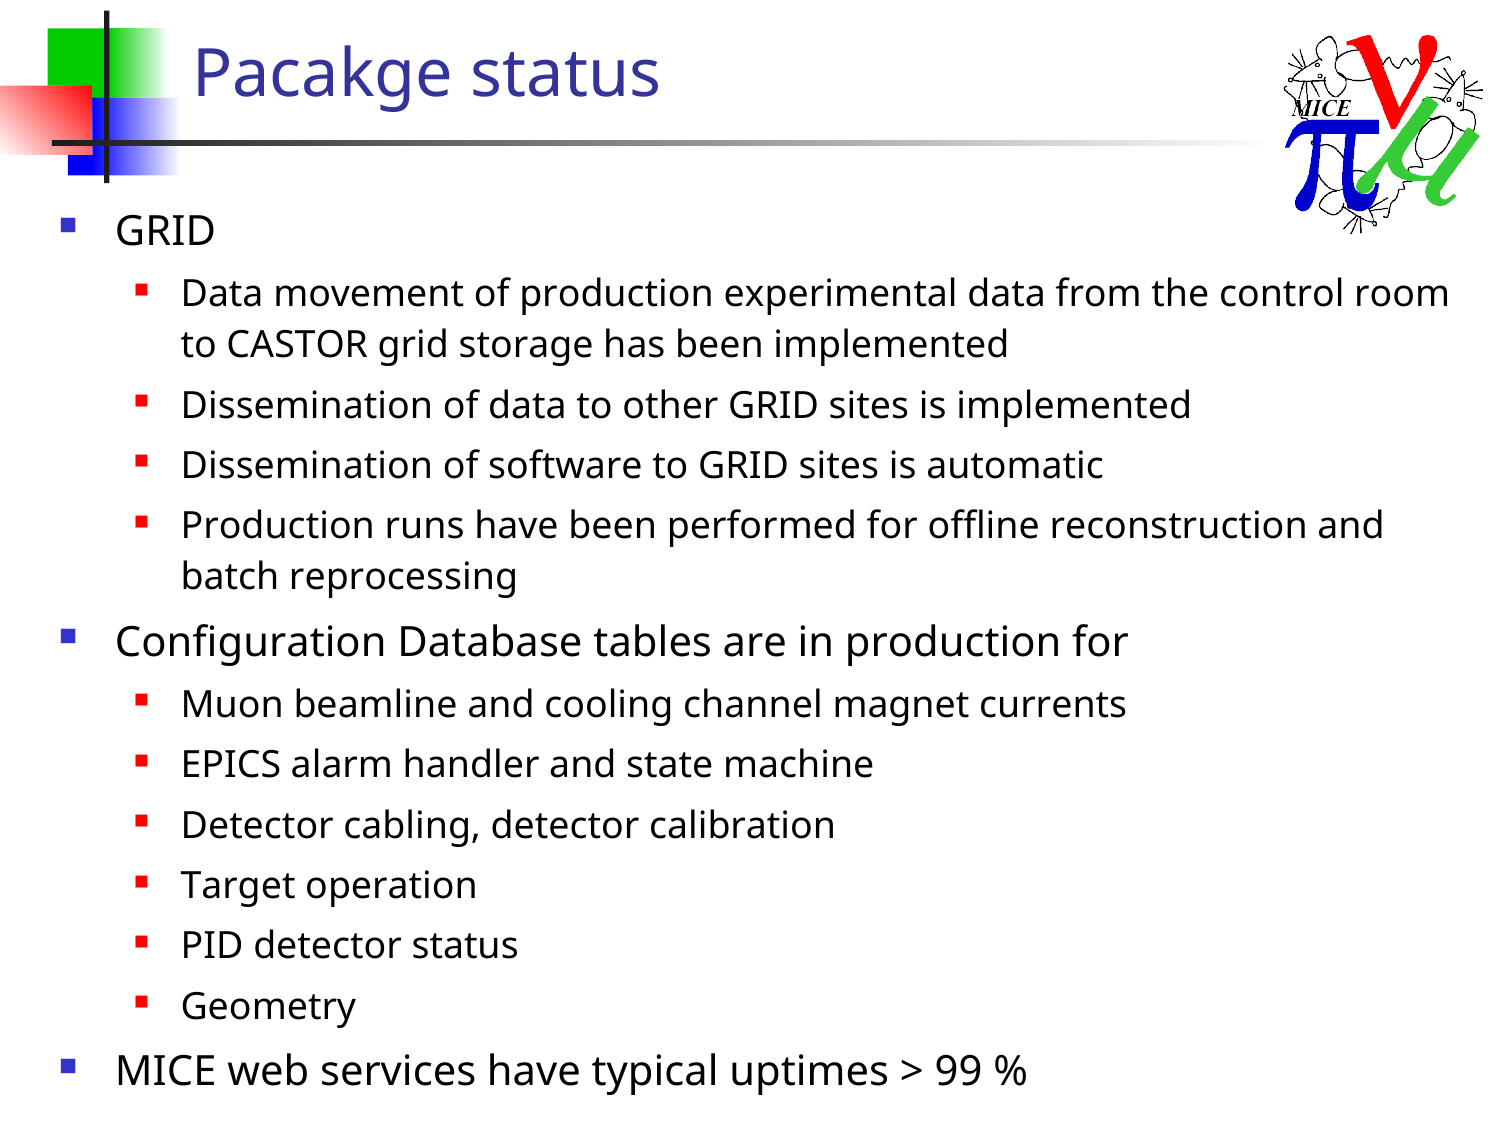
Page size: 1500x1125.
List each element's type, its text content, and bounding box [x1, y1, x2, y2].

list GRID Data movement of production experimental data from the control room to CASTOR grid storage has been implemented Dissemination of data to other GRID sites is implemented Dissemination of software to GRID sites is automatic Production runs have been performed for offline reconstruction and batch reprocessing Configuration Database tables are in production for Muon beamline and cooling channel magnet currents EPICS alarm handler and state machine Detector cabling, detector calibration Target operation PID detector status Geometry MICE web services have typical uptimes > 99 % [58, 200, 1471, 983]
picture [1264, 5, 1500, 251]
title Pacakge status [191, 0, 1471, 164]
